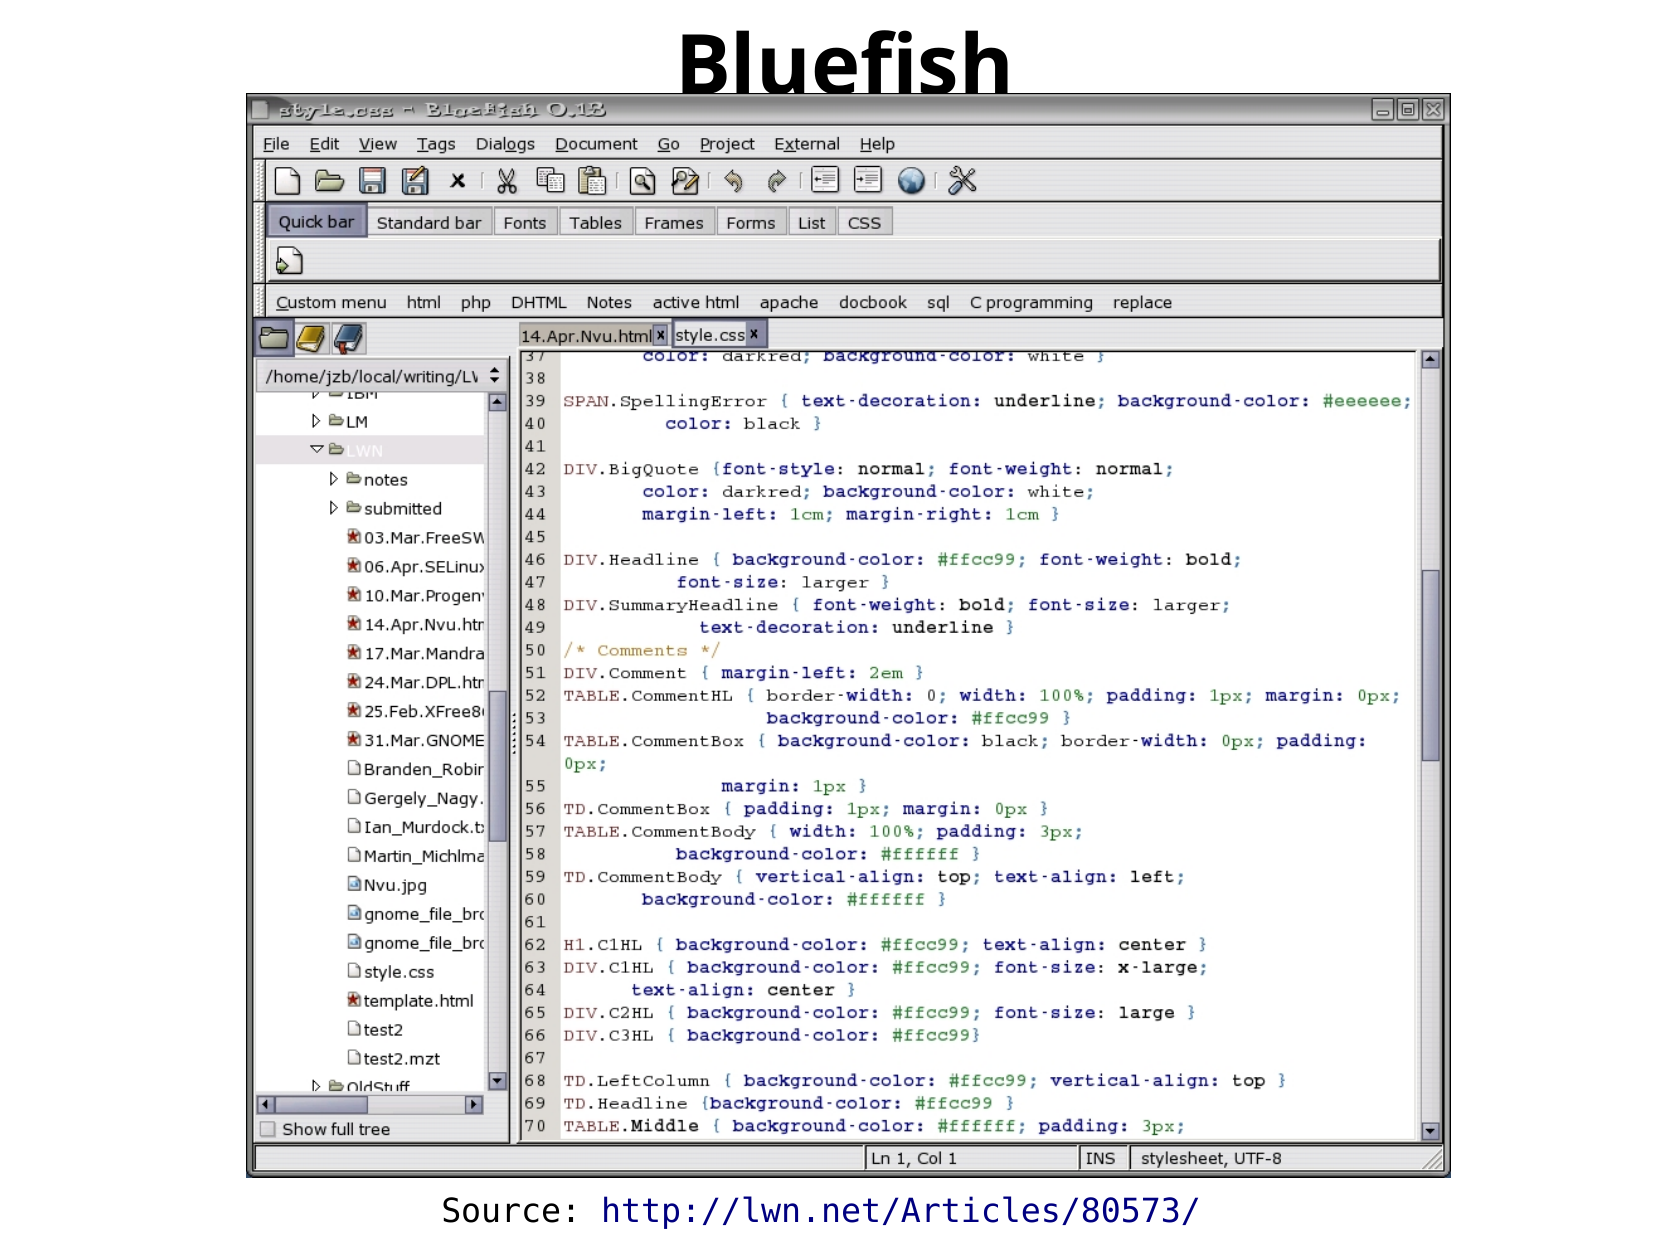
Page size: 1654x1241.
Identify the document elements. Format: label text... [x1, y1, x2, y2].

picture [246, 93, 1451, 1178]
text_box Source: http://lwn.net/Articles/80573/ [441, 1191, 1279, 1241]
text_box Bluefish [674, 5, 1245, 93]
